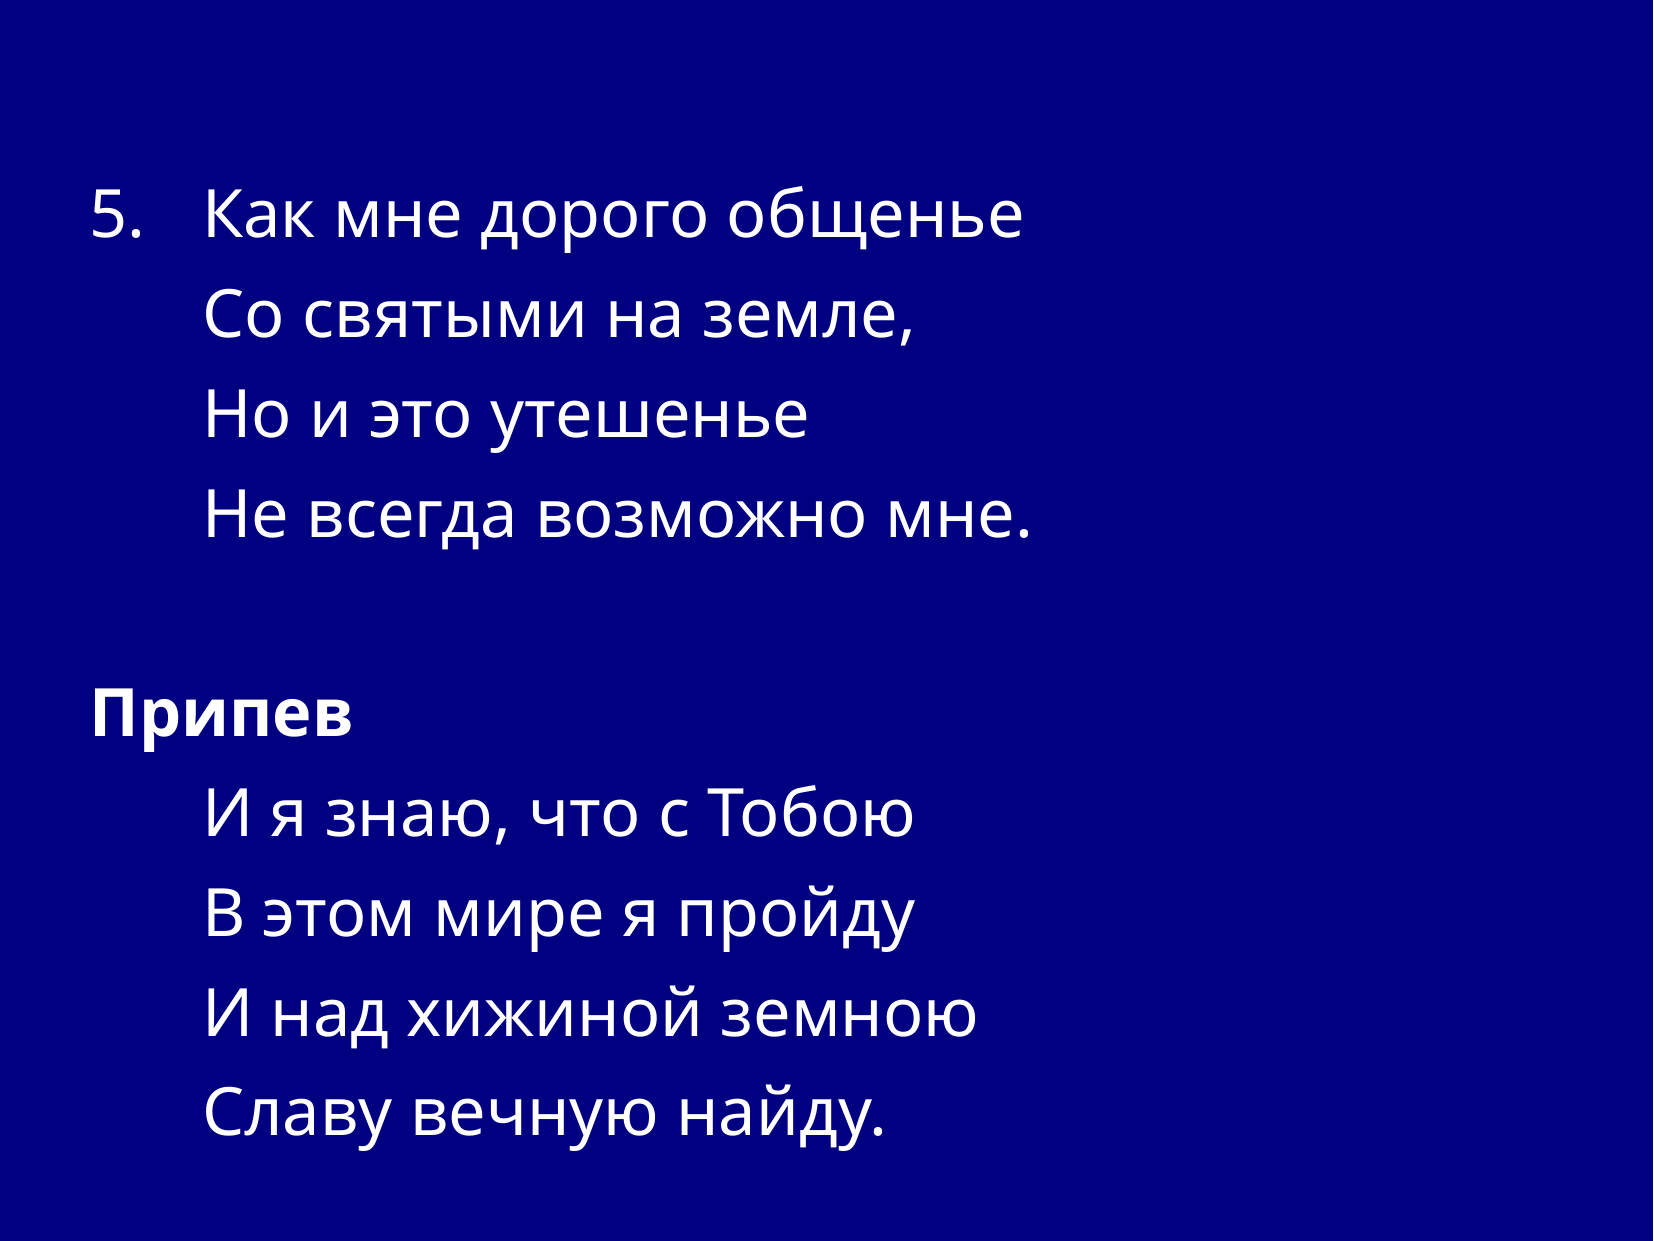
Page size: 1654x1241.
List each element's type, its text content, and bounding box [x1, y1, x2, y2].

text_box 5. Как мне дорого общенье Со святыми на земле, Но и это утешенье Не всегда возможно мне. Припев И я знаю, что с Тобою В этом мире я пройду И над хижиной земною Славу вечную найду. [75, 150, 1576, 1163]
